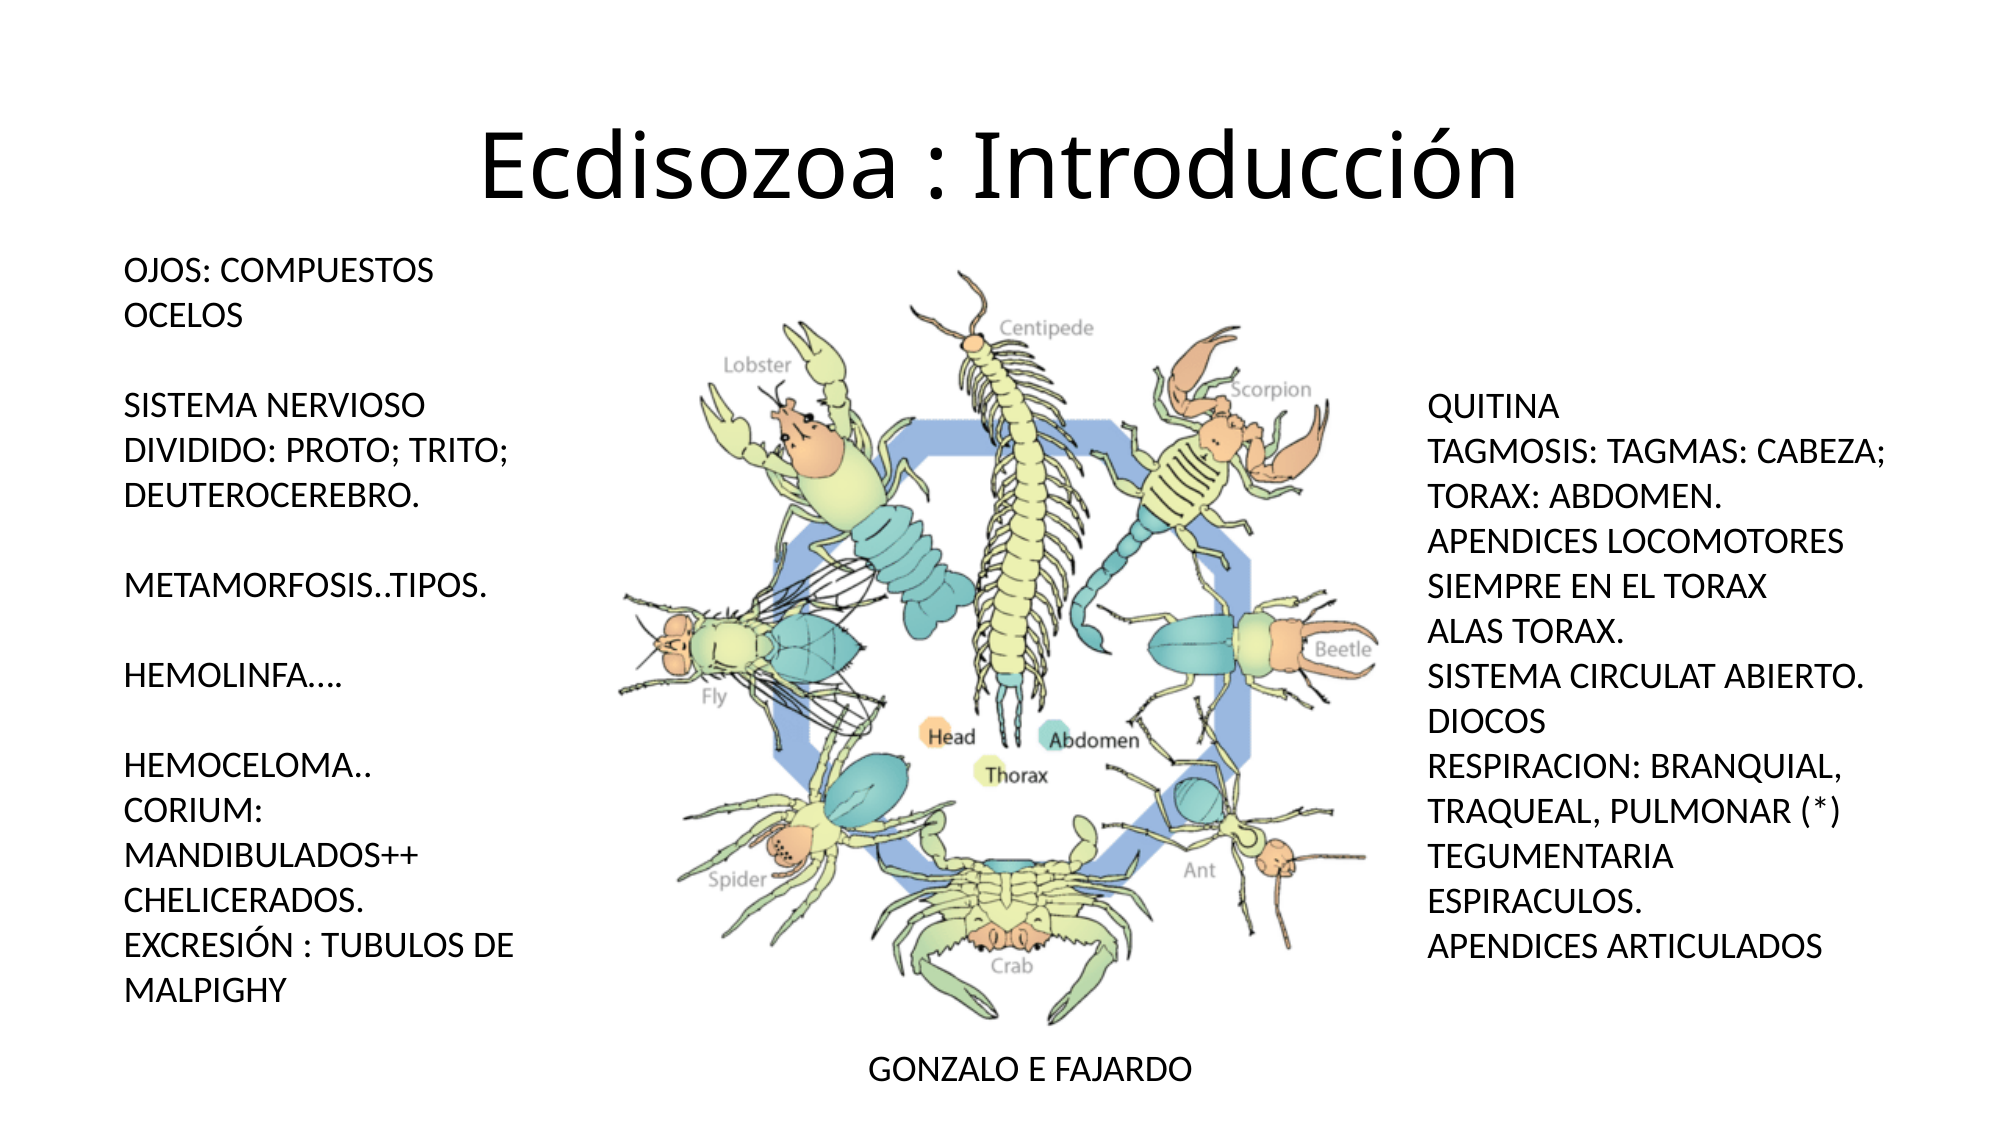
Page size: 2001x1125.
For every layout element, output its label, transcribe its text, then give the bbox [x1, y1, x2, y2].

text_box GONZALO E FAJARDO [647, 1036, 1414, 1098]
title Ecdisozoa : Introducción [137, 59, 1863, 278]
picture [609, 278, 1391, 1037]
text_box QUITINA TAGMOSIS: TAGMAS: CABEZA; TORAX: ABDOMEN. APENDICES LOCOMOTORES SIEMPRE EN EL TORAX ALAS TORAX. SISTEMA CIRCULAT ABIERTO. DIOCOS RESPIRACION: BRANQUIAL, TRAQUEAL, PULMONAR (*) TEGUMENTARIA ESPIRACULOS. APENDICES ARTICULADOS [1412, 373, 1909, 980]
text_box OJOS: COMPUESTOS OCELOS SISTEMA NERVIOSO DIVIDIDO: PROTO; TRITO; DEUTEROCEREBRO. METAMORFOSIS..TIPOS. HEMOLINFA…. HEMOCELOMA.. CORIUM: MANDIBULADOS++ CHELICERADOS. EXCRESIÓN : TUBULOS DE MALPIGHY [108, 237, 550, 1026]
